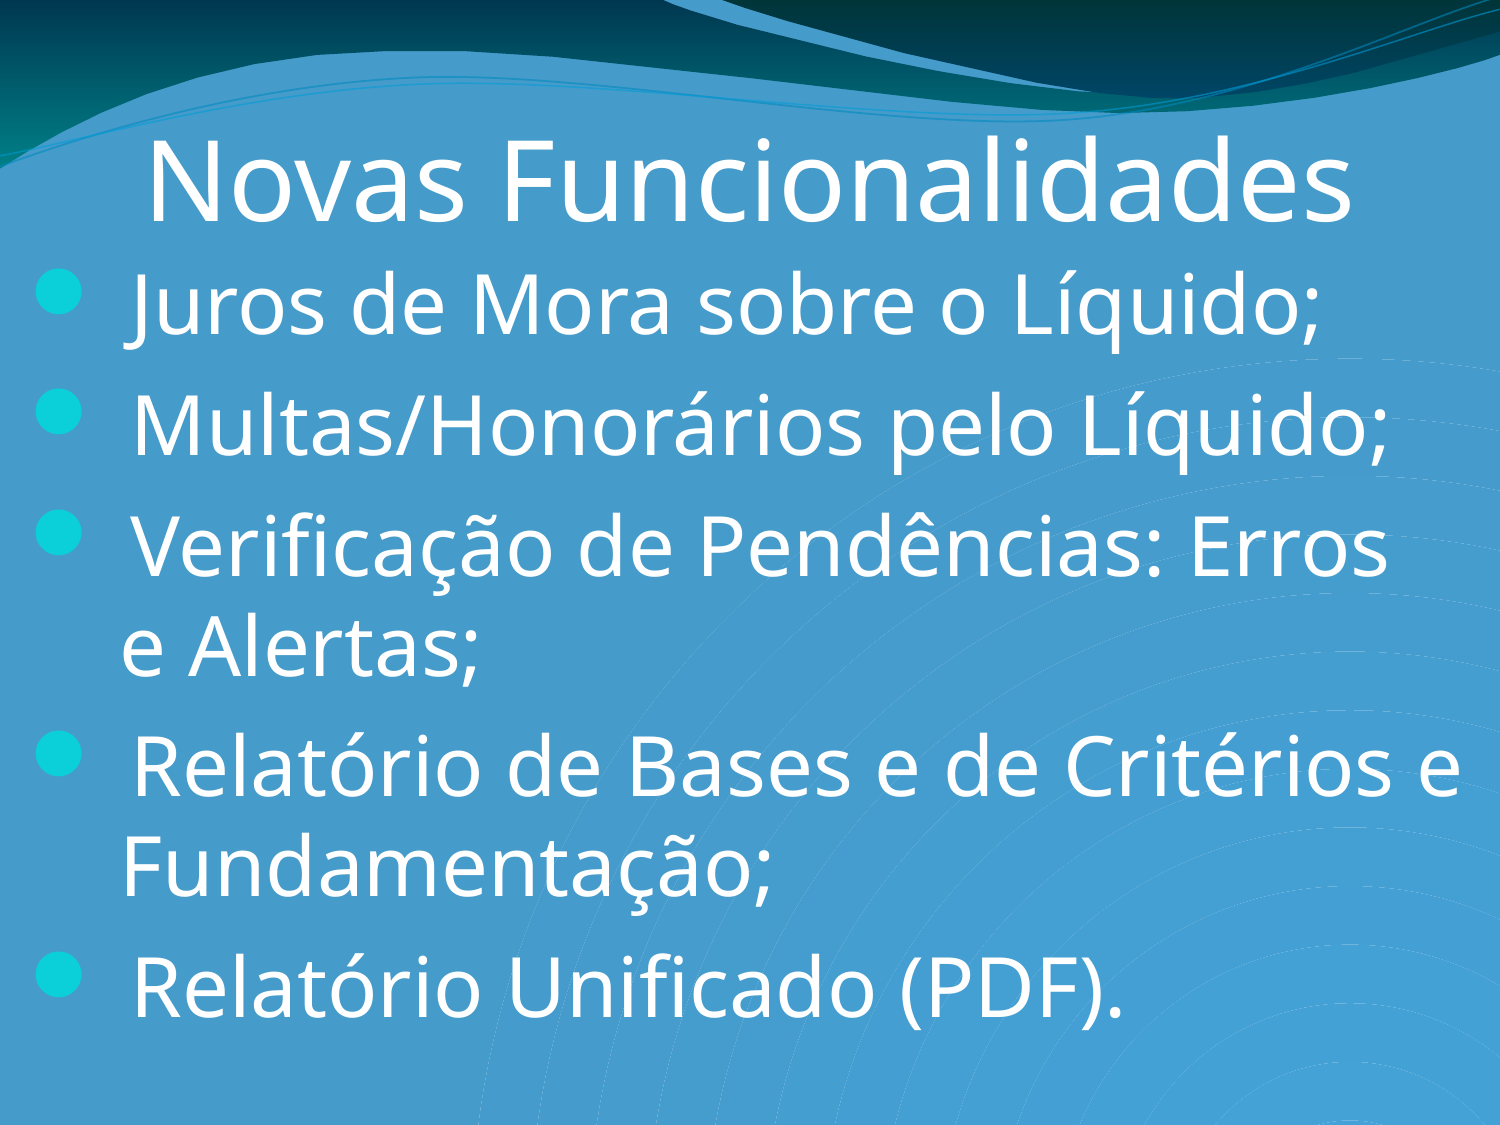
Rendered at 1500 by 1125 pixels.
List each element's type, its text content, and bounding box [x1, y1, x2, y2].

list Juros de Mora sobre o Líquido; Multas/Honorários pelo Líquido; Verificação de Pendências: Erros e Alertas; Relatório de Bases e de Critérios e Fundamentação; Relatório Unificado (PDF). [14, 243, 1486, 1059]
title Novas Funcionalidades [75, 66, 1426, 243]
